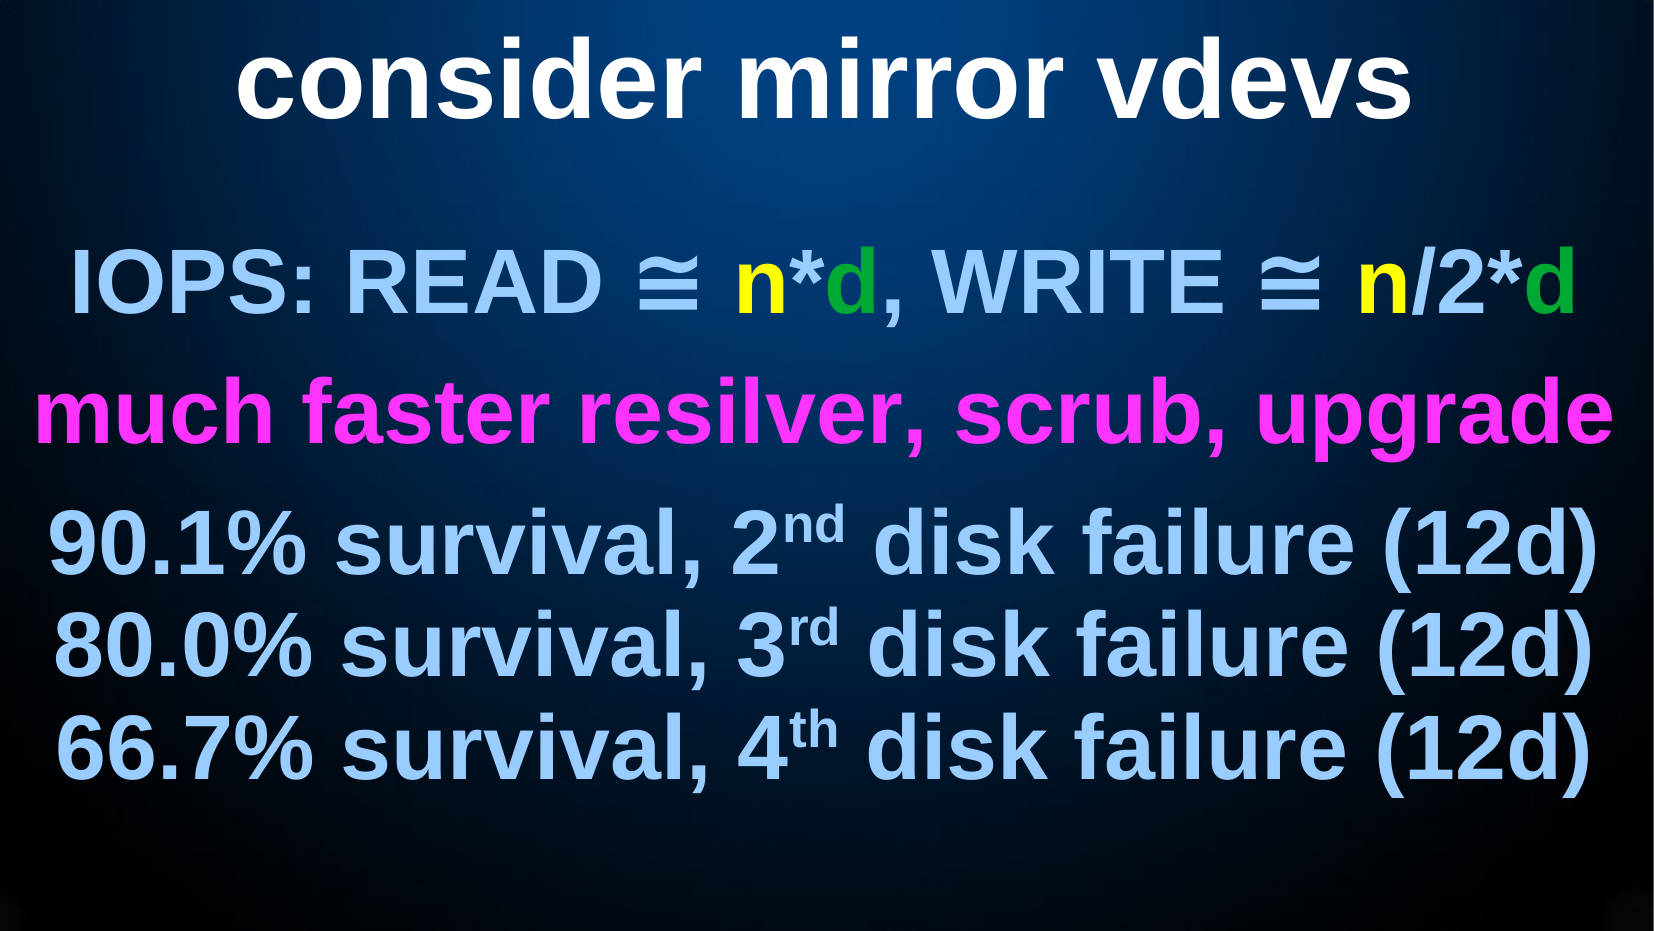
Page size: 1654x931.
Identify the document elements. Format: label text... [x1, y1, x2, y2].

title IOPS: READ ≅ n*d, WRITE ≅ n/2*d much faster resilver, scrub, upgrade 90.1% survival, 2nd disk failure (12d) 80.0% survival, 3rd disk failure (12d) 66.7% survival, 4th disk failure (12d) [14, 165, 1636, 892]
picture [0, 0, 1654, 931]
title consider mirror vdevs [0, 2, 1651, 158]
